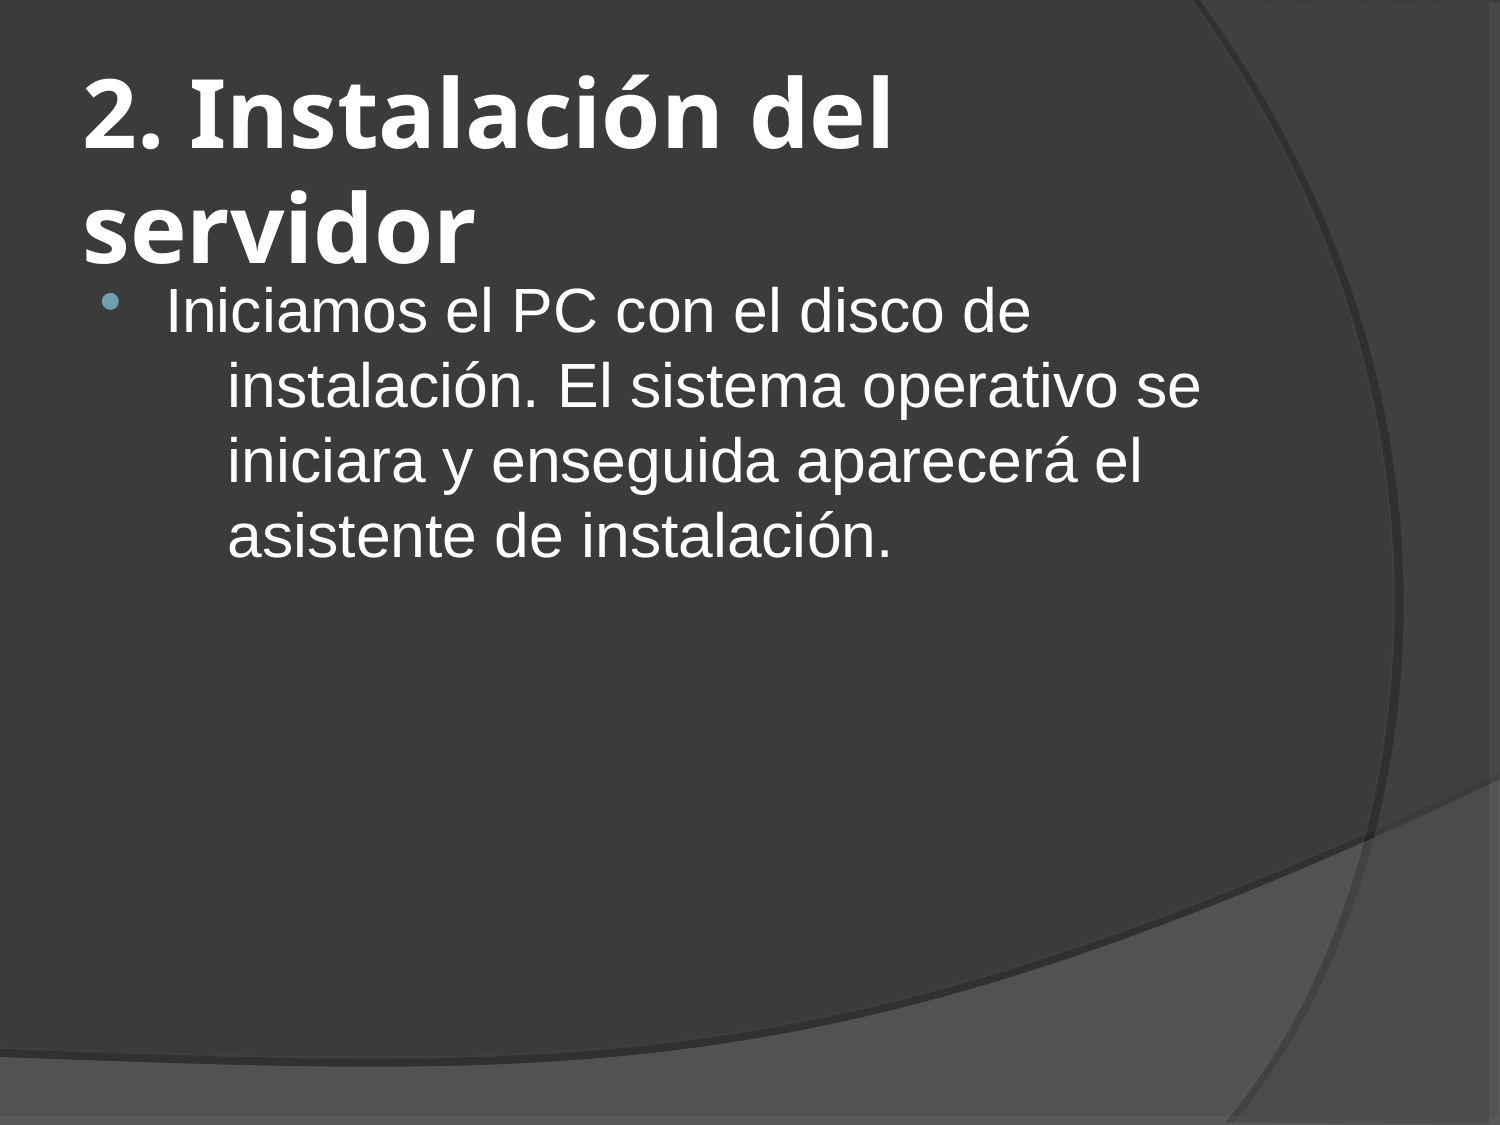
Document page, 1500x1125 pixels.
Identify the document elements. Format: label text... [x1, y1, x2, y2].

title 2. Instalación del servidor [75, 45, 1300, 233]
list Iniciamos el PC con el disco de instalación. El sistema operativo se iniciara y enseguida aparecerá el asistente de instalación. [75, 262, 1300, 1005]
